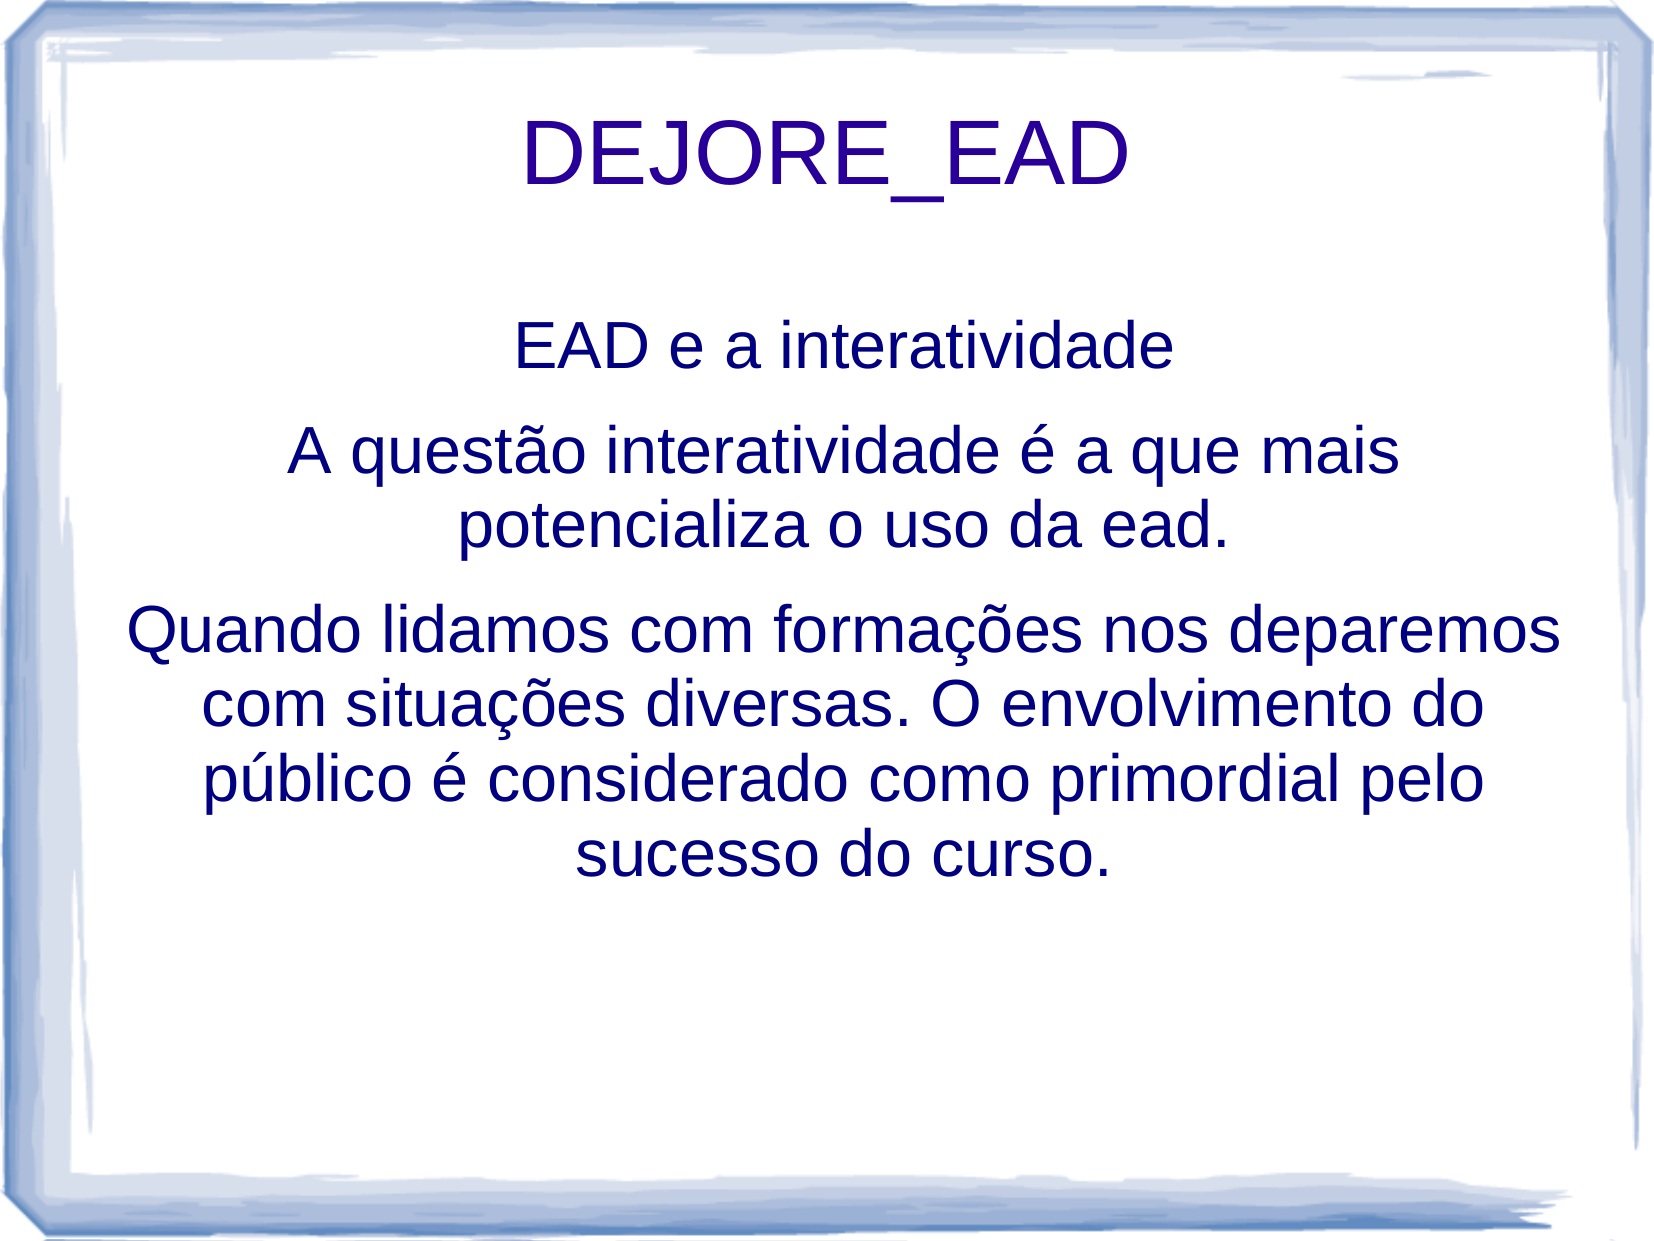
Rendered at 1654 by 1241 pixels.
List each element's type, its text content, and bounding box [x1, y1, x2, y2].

list EAD e a interatividade A questão interatividade é a que mais potencializa o uso da ead. Quando lidamos com formações nos deparemos com situações diversas. O envolvimento do público é considerado como primordial pelo sucesso do curso. [118, 308, 1571, 891]
title DEJORE_EAD [82, 49, 1571, 257]
picture [0, 0, 1654, 1241]
